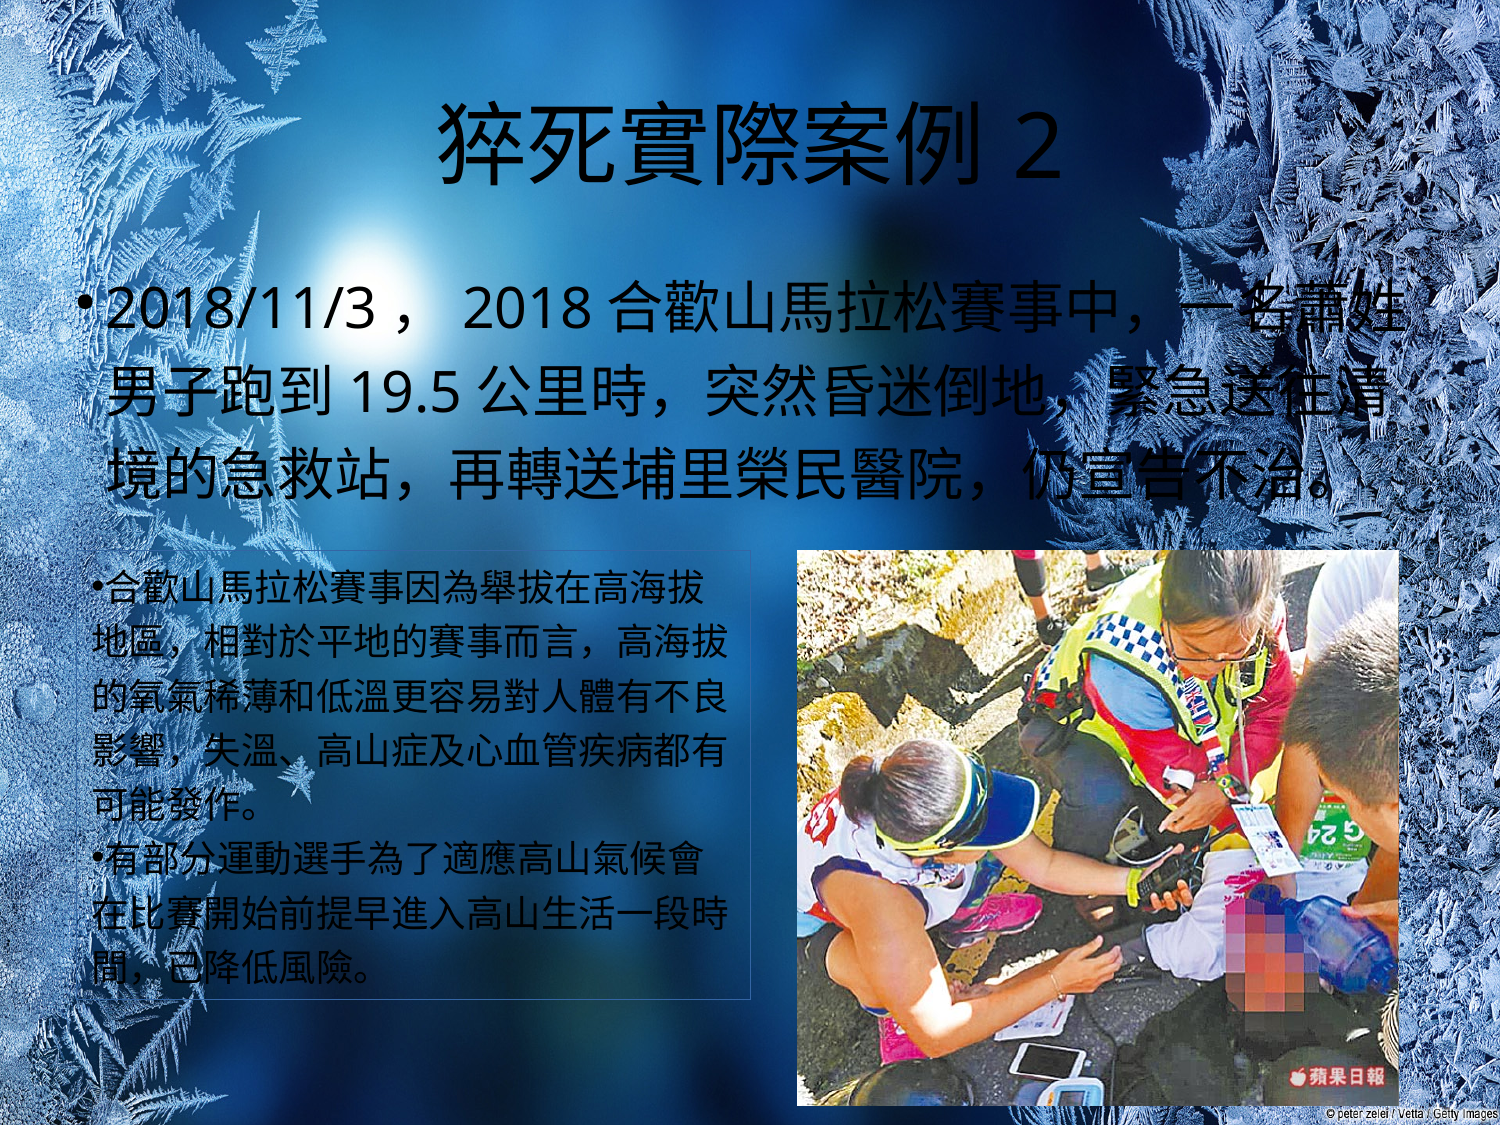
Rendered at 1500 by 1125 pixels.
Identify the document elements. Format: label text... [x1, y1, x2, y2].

picture [0, 0, 1500, 1125]
list 2018/11/3，2018合歡山馬拉松賽事中，一名蕭姓男子跑到19.5公里時，突然昏迷倒地，緊急送往清境的急救站，再轉送埔里榮民醫院，仍宣告不治。 [75, 262, 1425, 551]
text_box 合歡山馬拉松賽事因為舉拔在高海拔地區，相對於平地的賽事而言，高海拔的氧氣稀薄和低溫更容易對人體有不良影響，失溫、高山症及心血管疾病都有可能發作。 有部分運動選手為了適應高山氣候會在比賽開始前提早進入高山生活一段時間，已降低風險。 [76, 550, 751, 975]
title 猝死實際案例2 [75, 45, 1425, 233]
